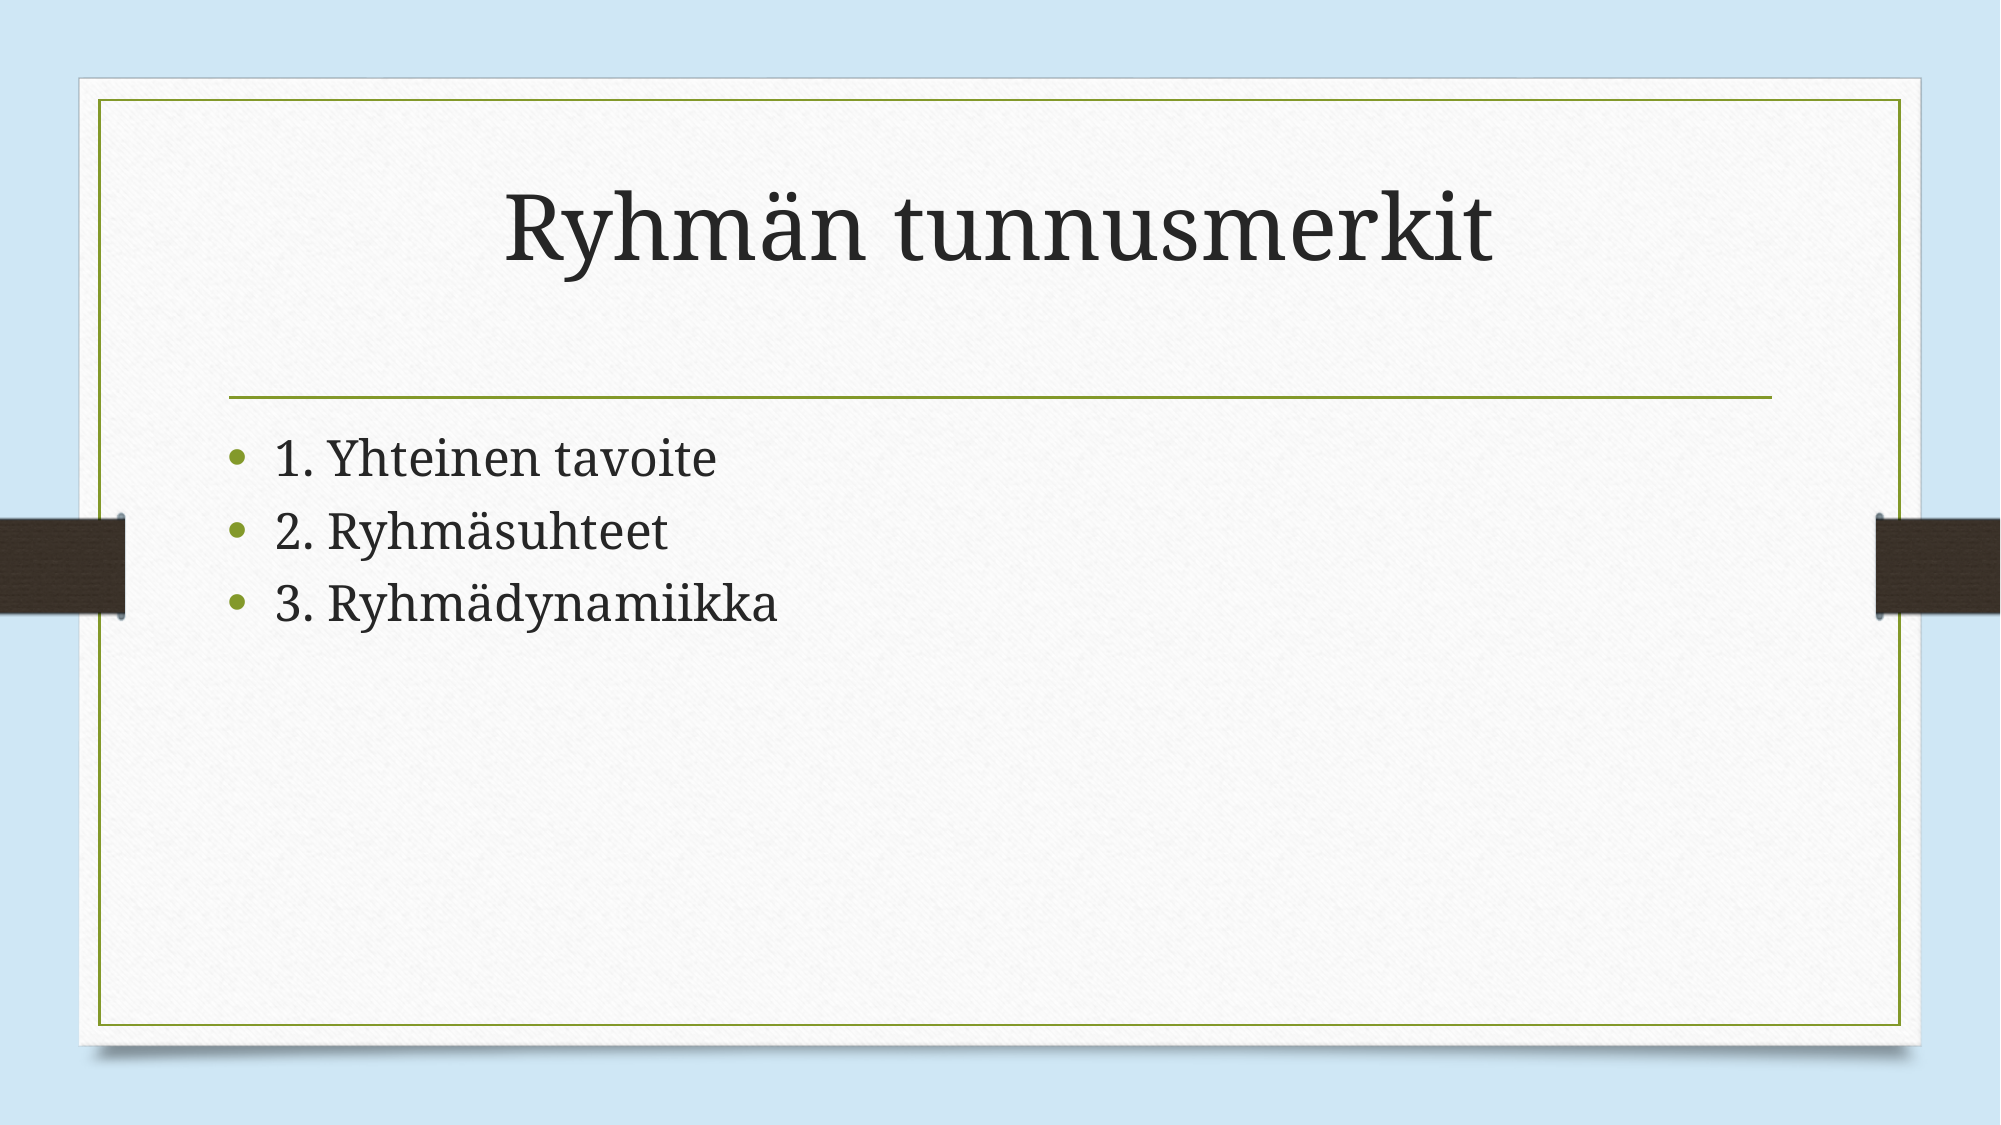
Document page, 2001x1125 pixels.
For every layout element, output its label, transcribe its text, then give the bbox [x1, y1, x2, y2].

list 1. Yhteinen tavoite 2. Ryhmäsuhteet 3. Ryhmädynamiikka [212, 419, 1788, 964]
title Ryhmän tunnusmerkit [212, 161, 1788, 375]
picture [0, 0, 2001, 1125]
